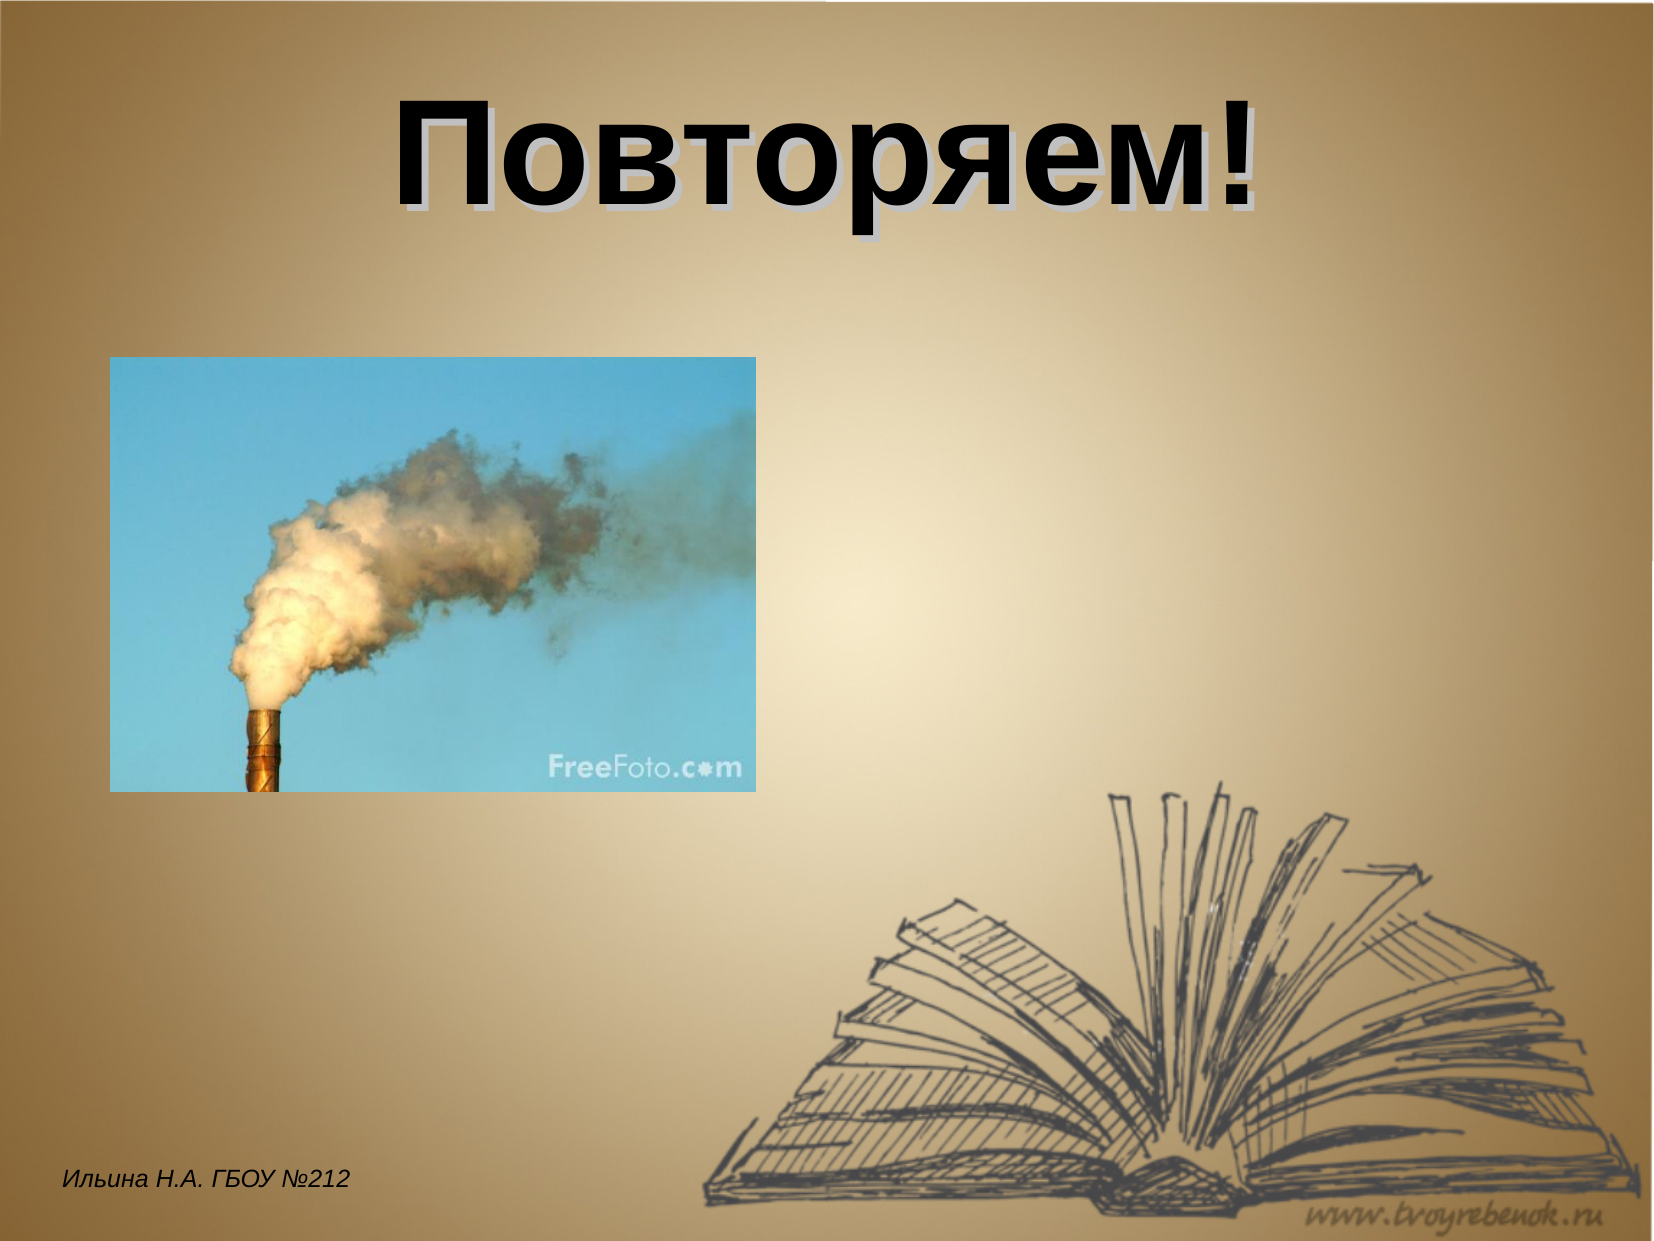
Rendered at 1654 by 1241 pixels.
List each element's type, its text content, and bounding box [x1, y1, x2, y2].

picture [0, 0, 1654, 1241]
title Повторяем! [82, 49, 1571, 257]
text_box Ильина Н.А. ГБОУ №212 [47, 1157, 626, 1201]
